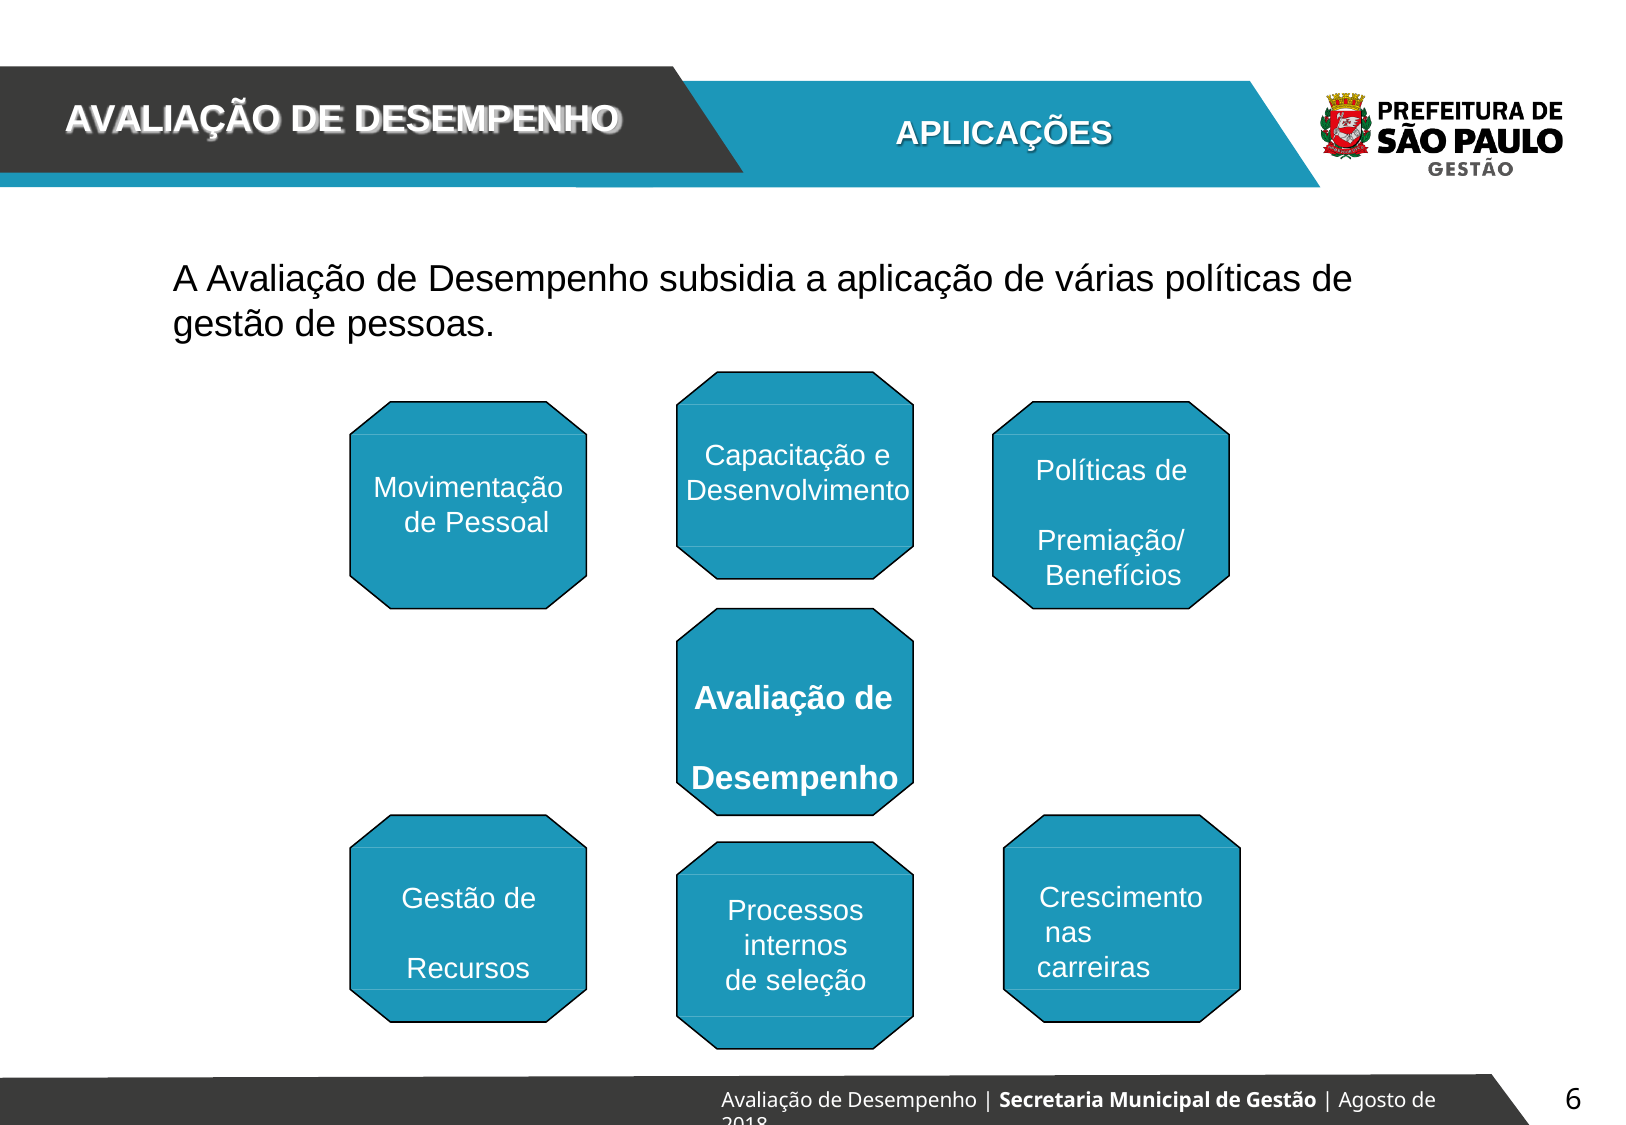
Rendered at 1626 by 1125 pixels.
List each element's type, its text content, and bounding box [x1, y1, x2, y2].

text_box [678, 610, 912, 814]
text_box 2 [1560, 1078, 1586, 1119]
text_box [874, 101, 1146, 216]
text_box Movimentação de Pessoal [371, 465, 566, 541]
text_box [41, 82, 659, 167]
text_box A Avaliação de Desempenho subsidia a aplicação de várias políticas de gestão de pessoas. [170, 251, 1455, 346]
text_box Crescimento nas carreiras [1034, 876, 1208, 951]
text_box [678, 373, 912, 578]
text_box [678, 843, 912, 1048]
text_box Políticas de Premiação/ Benefícios [1033, 449, 1189, 559]
text_box [994, 403, 1228, 607]
text_box [1005, 817, 1239, 1021]
text_box Avaliação de Desempenho | Secretaria Municipal de Gestão | Agosto de 2018 [719, 1084, 1474, 1114]
text_box APLICAÇÕES [893, 108, 1115, 154]
text_box Gestão de Recursos [399, 877, 538, 952]
text_box Capacitação e Desenvolvimento [683, 434, 912, 509]
text_box Processos internos de seleção [722, 889, 869, 1000]
text_box Avaliação de Desempenho [688, 673, 902, 759]
text_box [351, 403, 585, 607]
text_box [351, 817, 585, 1021]
title AVALIAÇÃO DE DESEMPENHO [62, 91, 624, 141]
